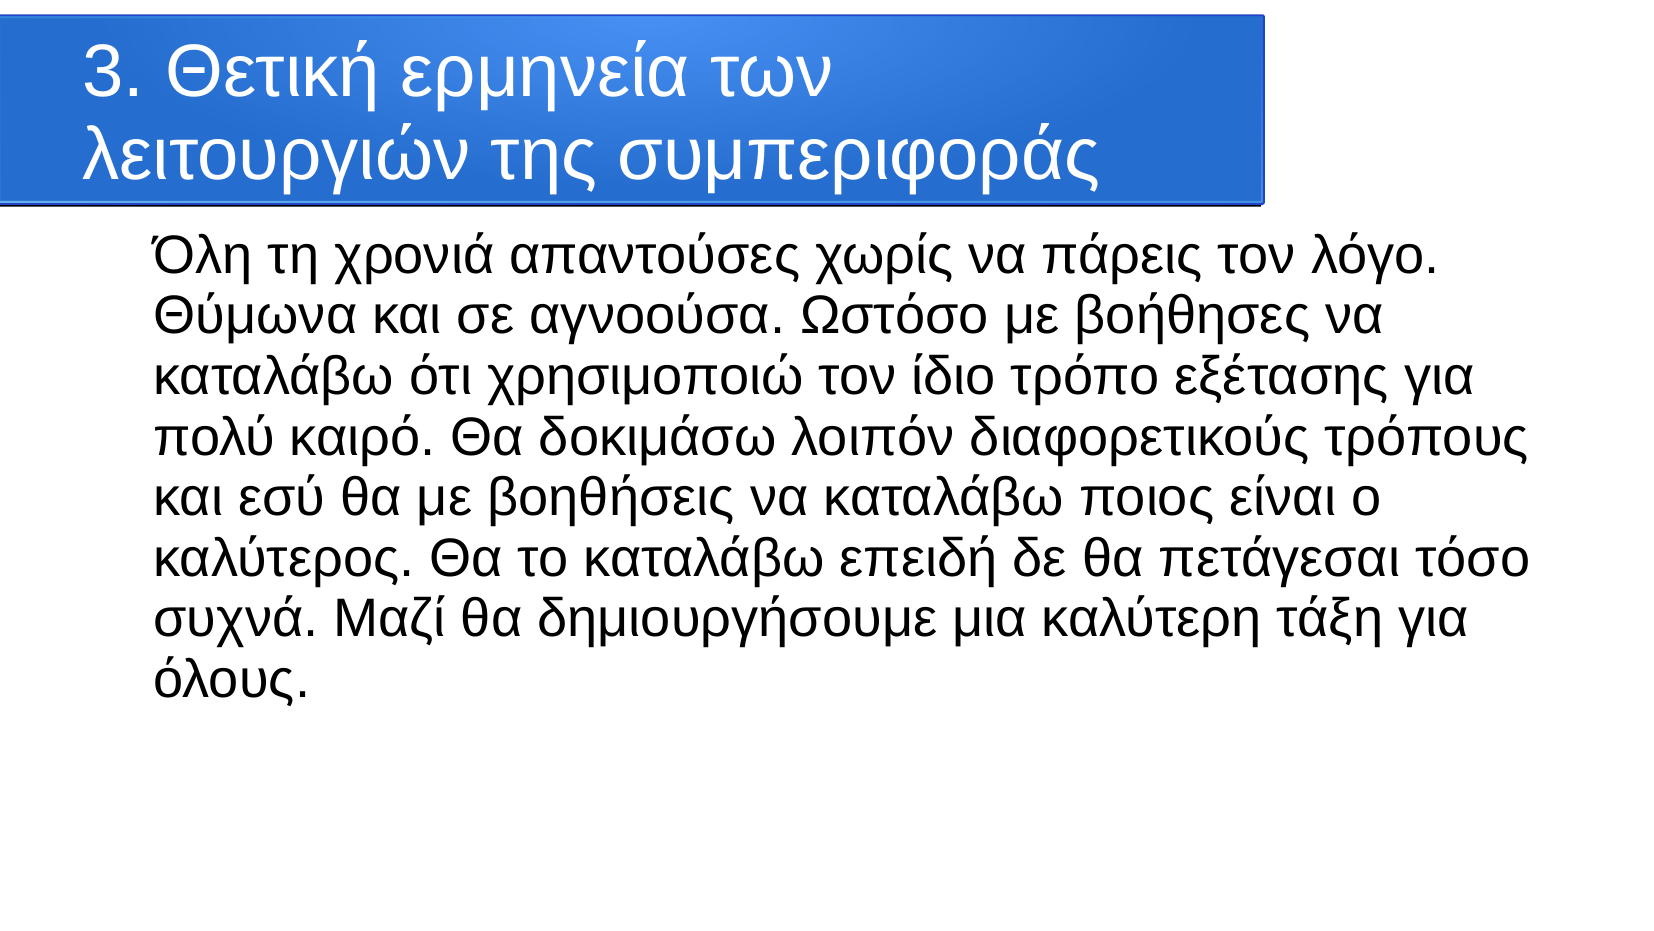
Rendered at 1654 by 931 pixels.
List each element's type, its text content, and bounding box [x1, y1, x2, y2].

title 3. Θετική ερμηνεία των λειτουργιών της συμπεριφοράς [82, 29, 1235, 196]
list Όλη τη χρονιά απαντούσες χωρίς να πάρεις τον λόγο. Θύμωνα και σε αγνοούσα. Ωστόσο με βοήθησες να καταλάβω ότι χρησιμοποιώ τον ίδιο τρόπο εξέτασης για πολύ καιρό. Θα δοκιμάσω λοιπόν διαφορετικούς τρόπους και εσύ θα με βοηθήσεις να καταλάβω ποιος είναι ο καλύτερος. Θα το καταλάβω επειδή δε θα πετάγεσαι τόσο συχνά. Μαζί θα δημιουργήσουμε μια καλύτερη τάξη για όλους. [82, 224, 1571, 764]
